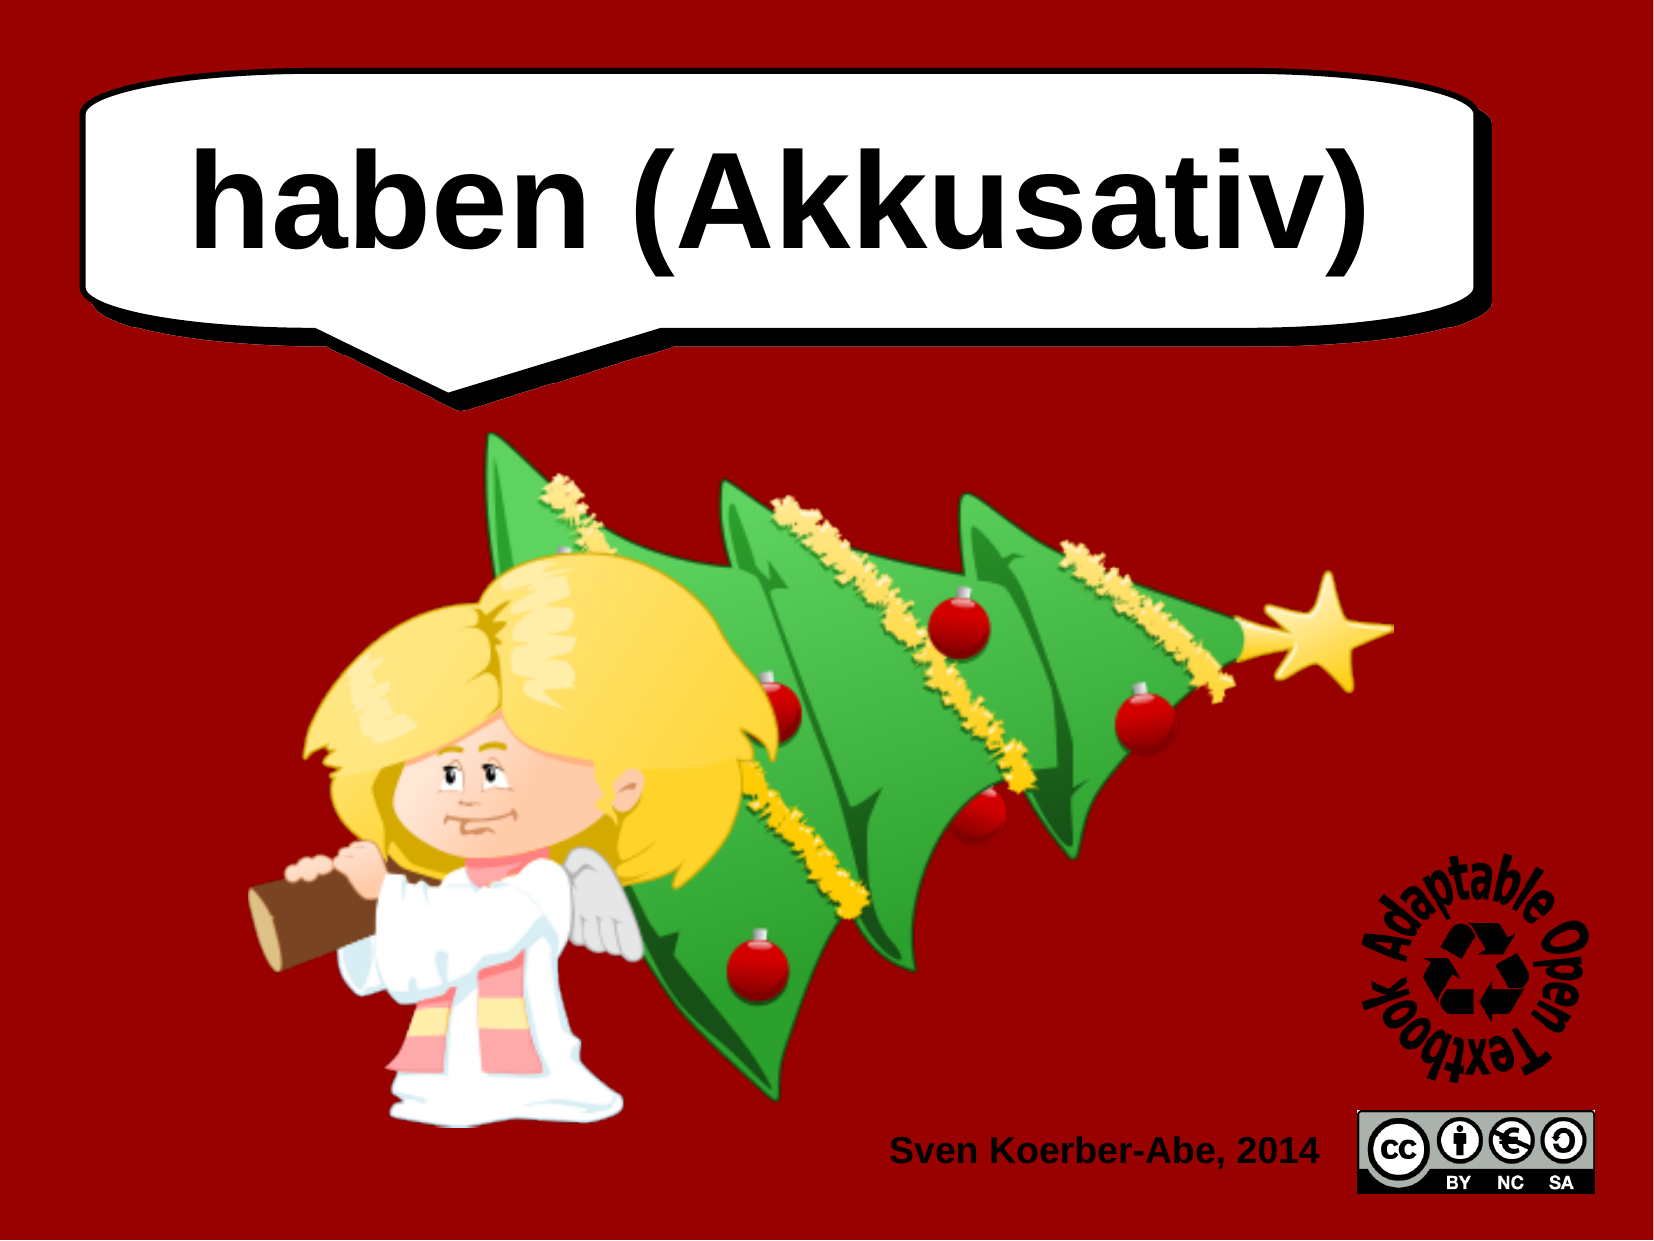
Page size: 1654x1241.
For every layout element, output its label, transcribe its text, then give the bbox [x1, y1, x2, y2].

text_box Sven Koerber-Abe, 2014 [826, 1128, 1335, 1179]
text_box haben (Akkusativ) [82, 70, 1477, 396]
picture [248, 432, 1595, 1194]
